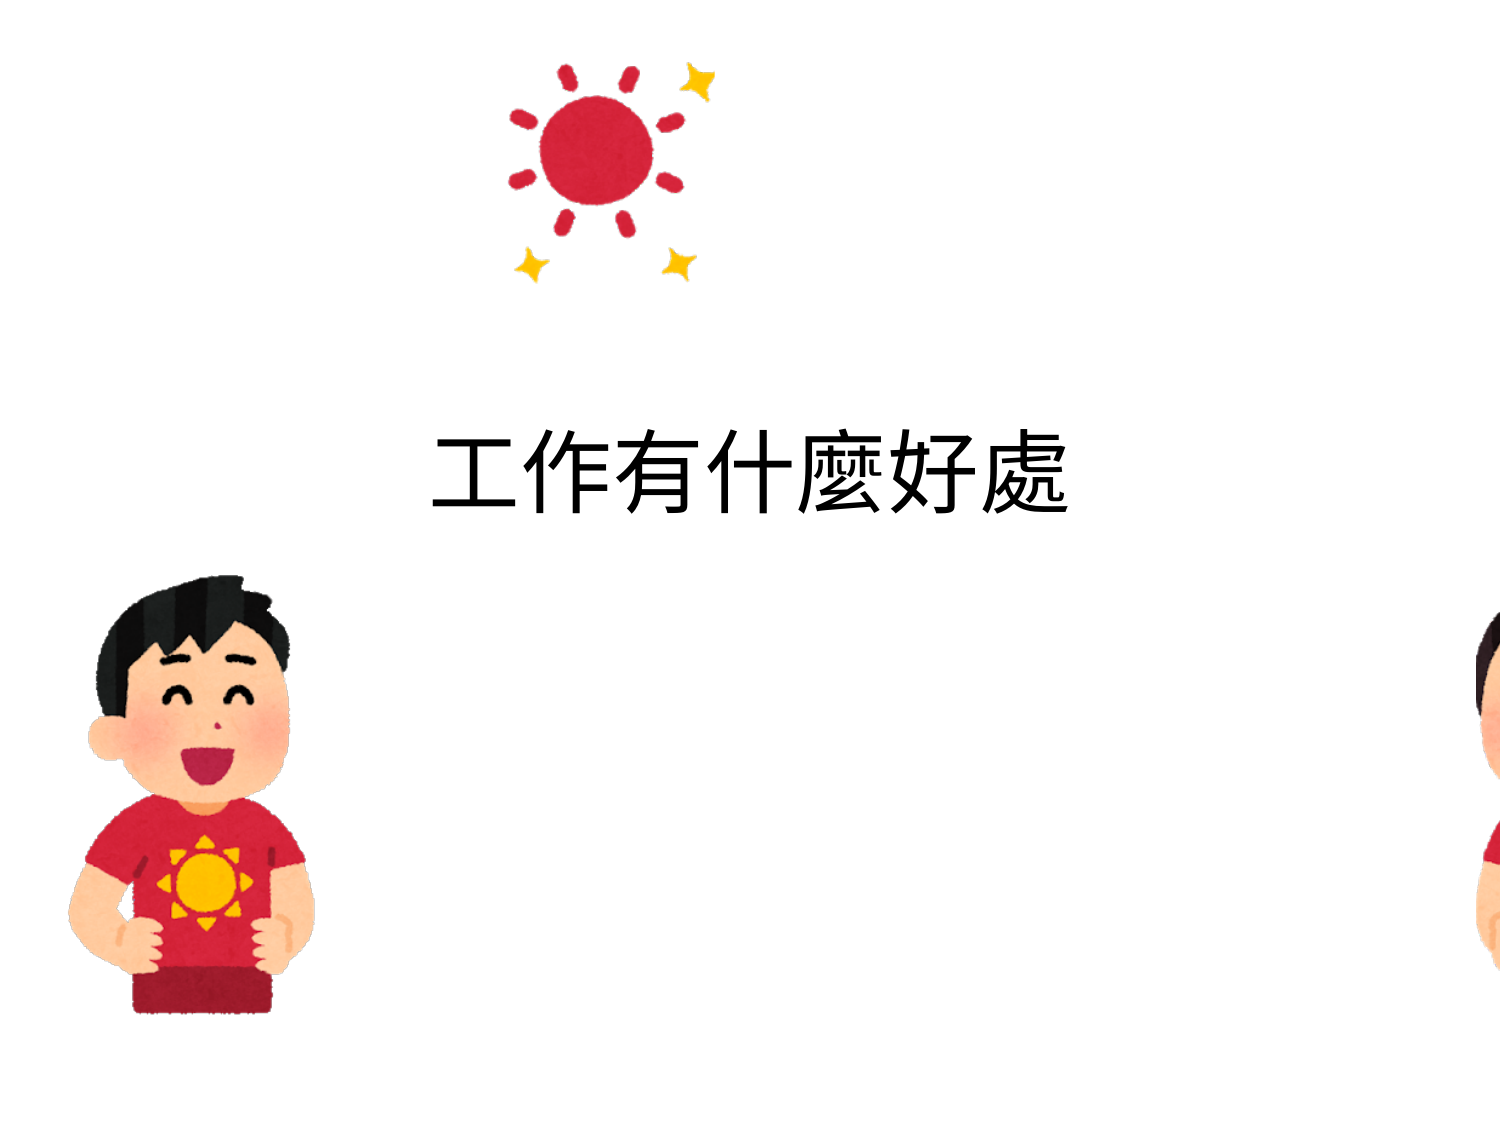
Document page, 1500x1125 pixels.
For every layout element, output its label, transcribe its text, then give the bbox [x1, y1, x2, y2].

title 工作有什麼好處 [112, 349, 1388, 591]
picture [50, 551, 323, 1035]
picture [490, 42, 715, 526]
picture [1476, 548, 1500, 1032]
